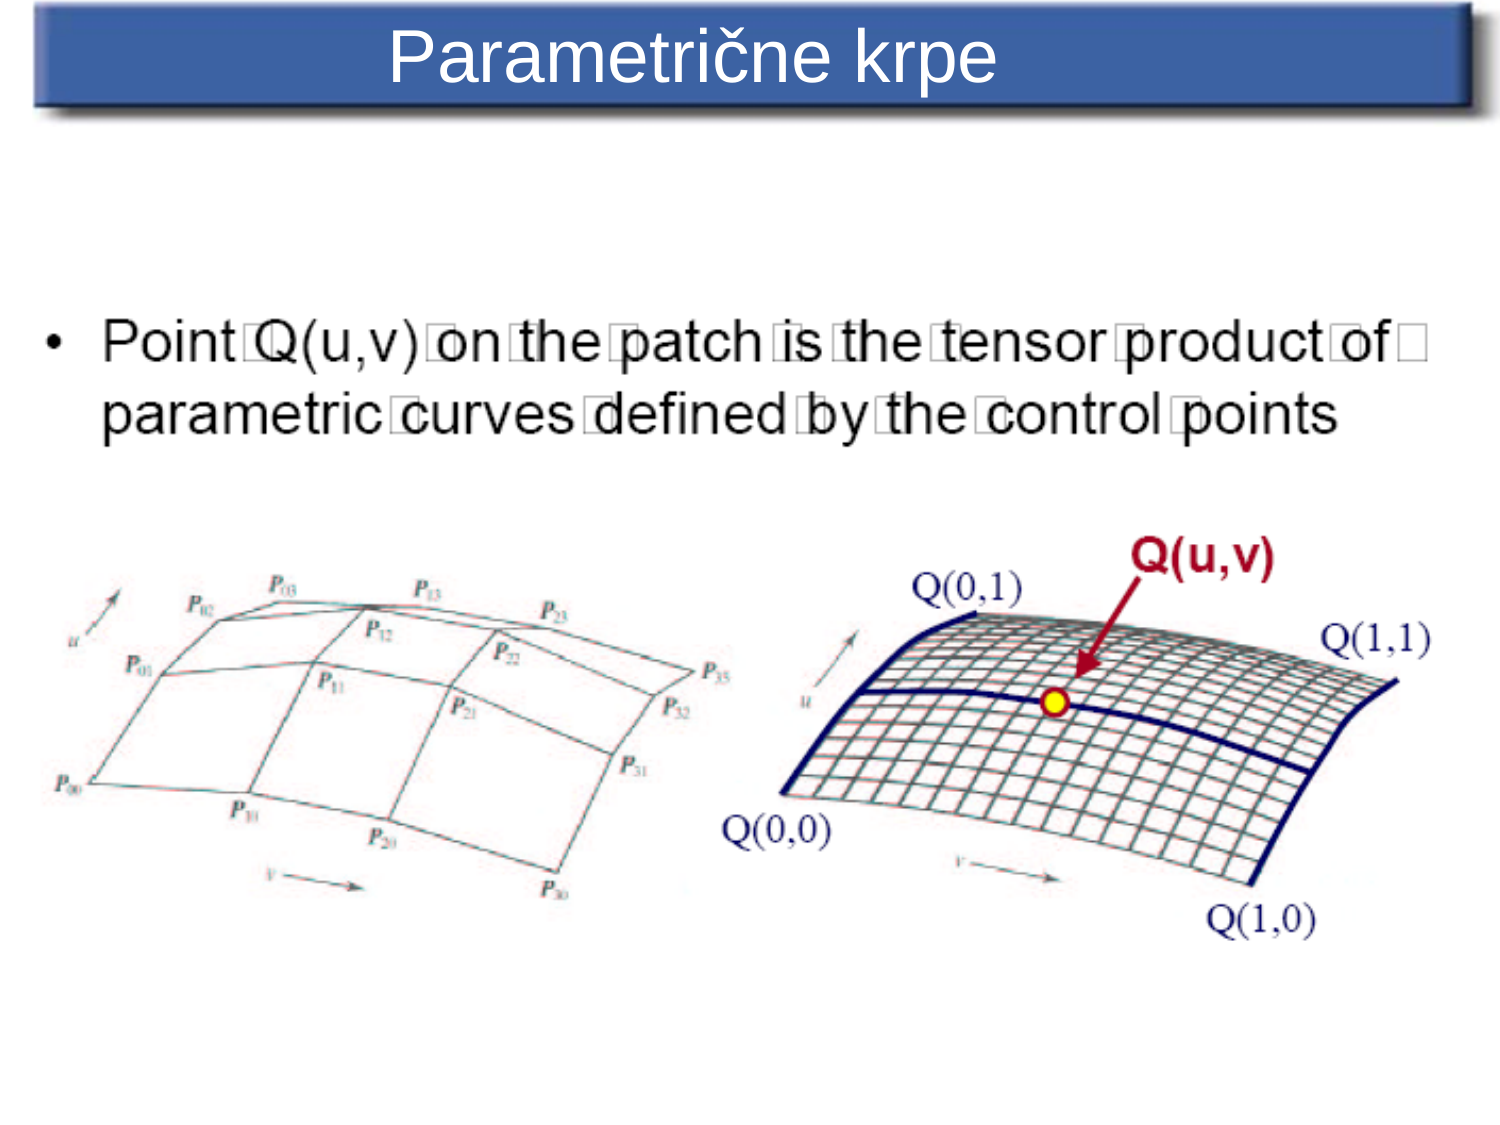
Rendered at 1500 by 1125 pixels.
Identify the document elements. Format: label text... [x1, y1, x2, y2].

picture [32, 0, 1500, 127]
picture [29, 294, 1447, 1024]
text_box Parametrične krpe [372, 0, 1015, 106]
